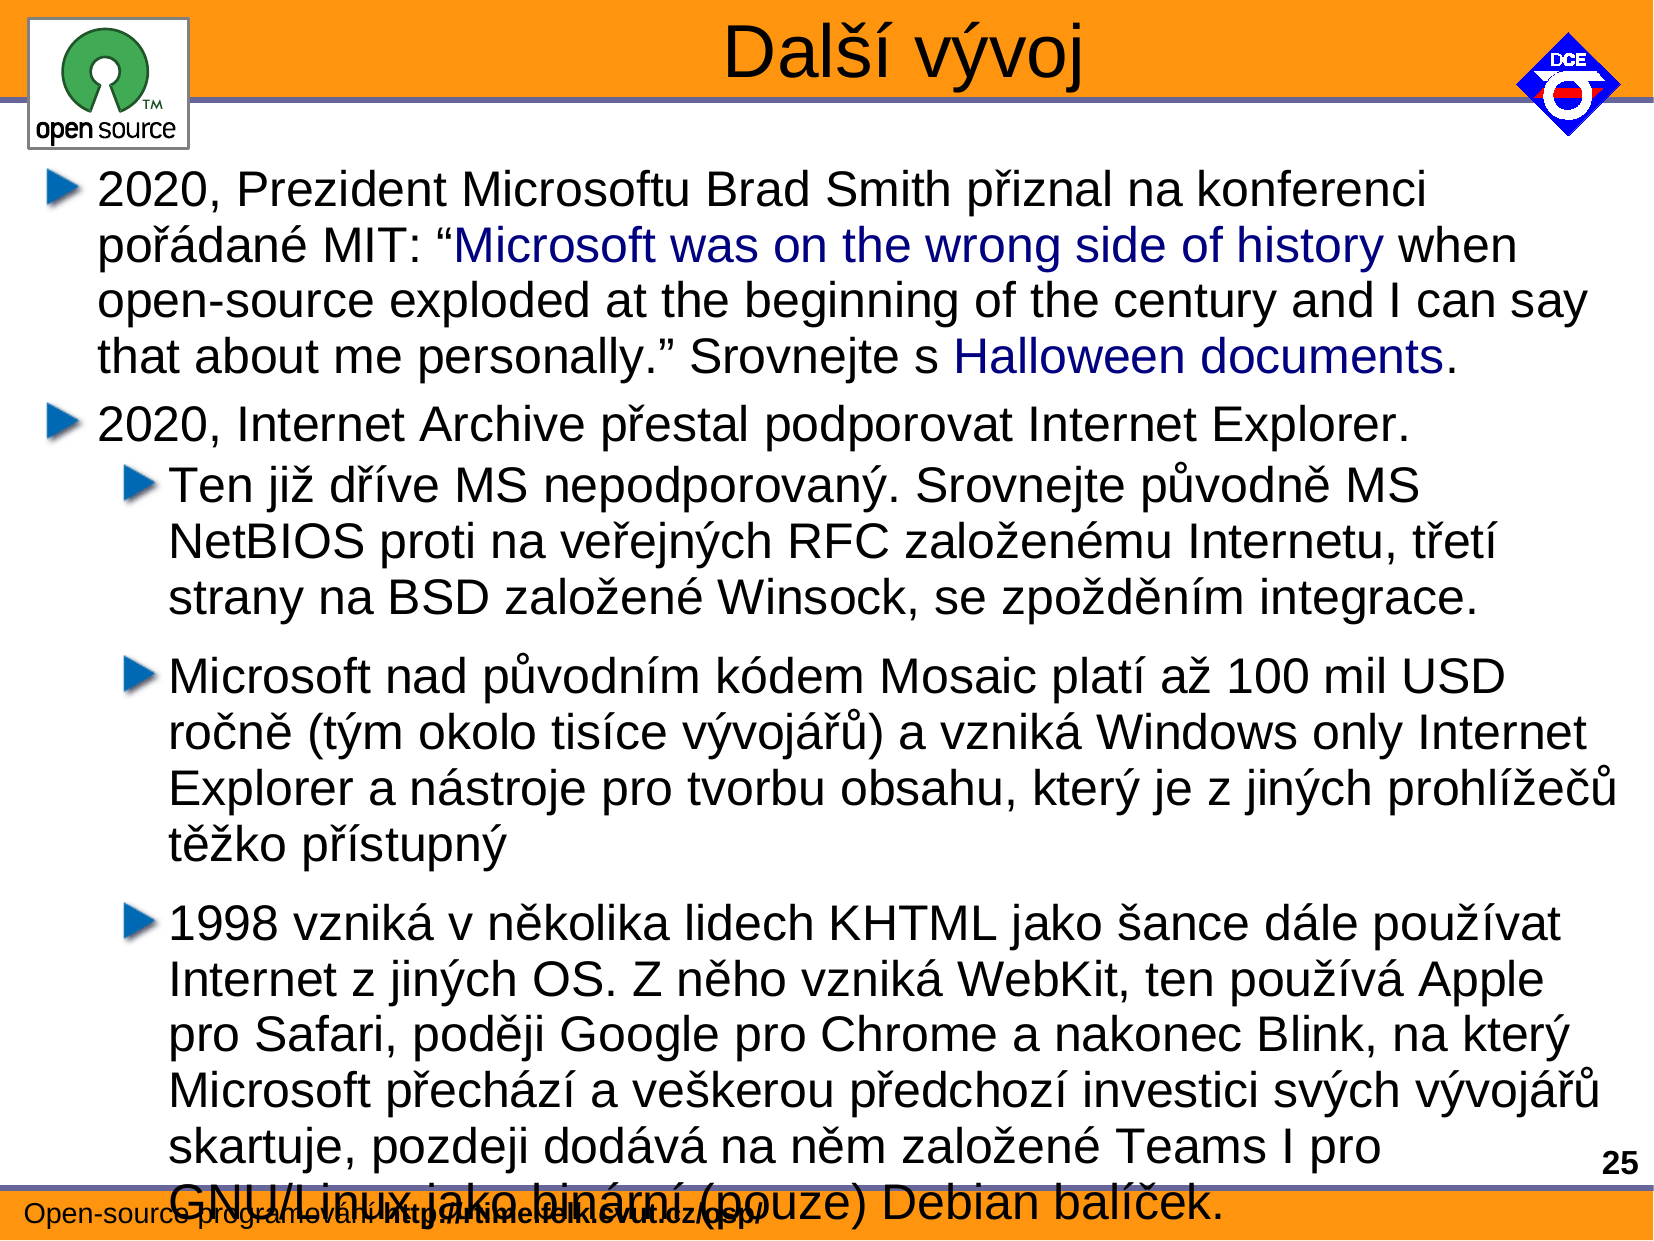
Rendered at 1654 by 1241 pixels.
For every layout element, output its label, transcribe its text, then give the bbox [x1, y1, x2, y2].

title Další vývoj [178, 5, 1631, 97]
list 2020, Prezident Microsoftu Brad Smith přiznal na konferenci pořádané MIT: “Microsoft was on the wrong side of history when open-source exploded at the beginning of the century and I can say that about me personally.” Srovnejte s Halloween documents. 2020, Internet Archive přestal podporovat Internet Explorer. Ten již dříve MS nepodporovaný. Srovnejte původně MS NetBIOS proti na veřejných RFC založenému Internetu, třetí strany na BSD založené Winsock, se zpožděním integrace. Microsoft nad původním kódem Mosaic platí až 100 mil USD ročně (tým okolo tisíce vývojářů) a vzniká Windows only Internet Explorer a nástroje pro tvorbu obsahu, který je z jiných prohlížečů těžko přístupný 1998 vzniká v několika lidech KHTML jako šance dále používat Internet z jiných OS. Z něho vzniká WebKit, ten používá Apple pro Safari, poději Google pro Chrome a nakonec Blink, na který Microsoft přechází a veškerou předchozí investici svých vývojářů skartuje, pozdeji dodává na něm založené Teams I pro GNU/Linux jako binární (pouze) Debian balíček. [26, 161, 1627, 1155]
